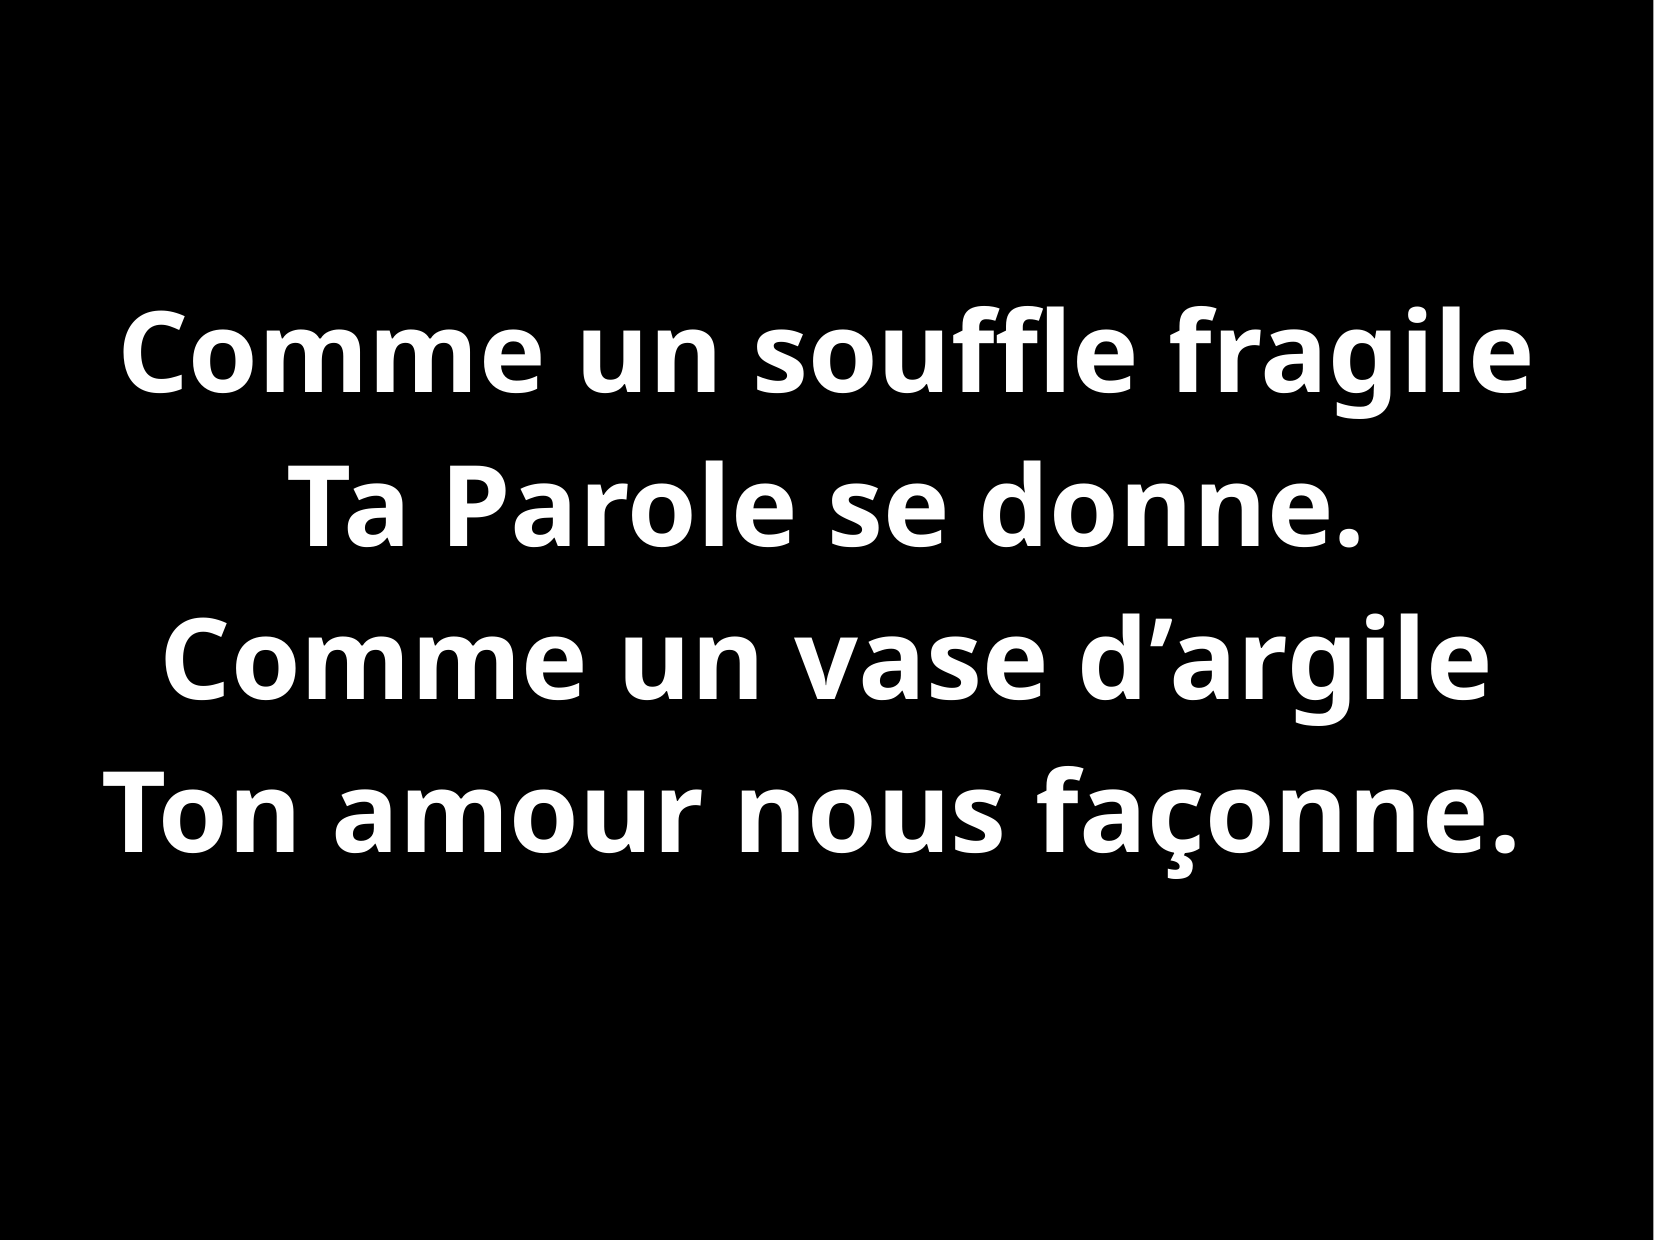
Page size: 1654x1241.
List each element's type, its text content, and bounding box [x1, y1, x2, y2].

subtitle Comme un souffle fragile Ta Parole se donne. Comme un vase d’argile Ton amour nous façonne. [82, 30, 1571, 1128]
